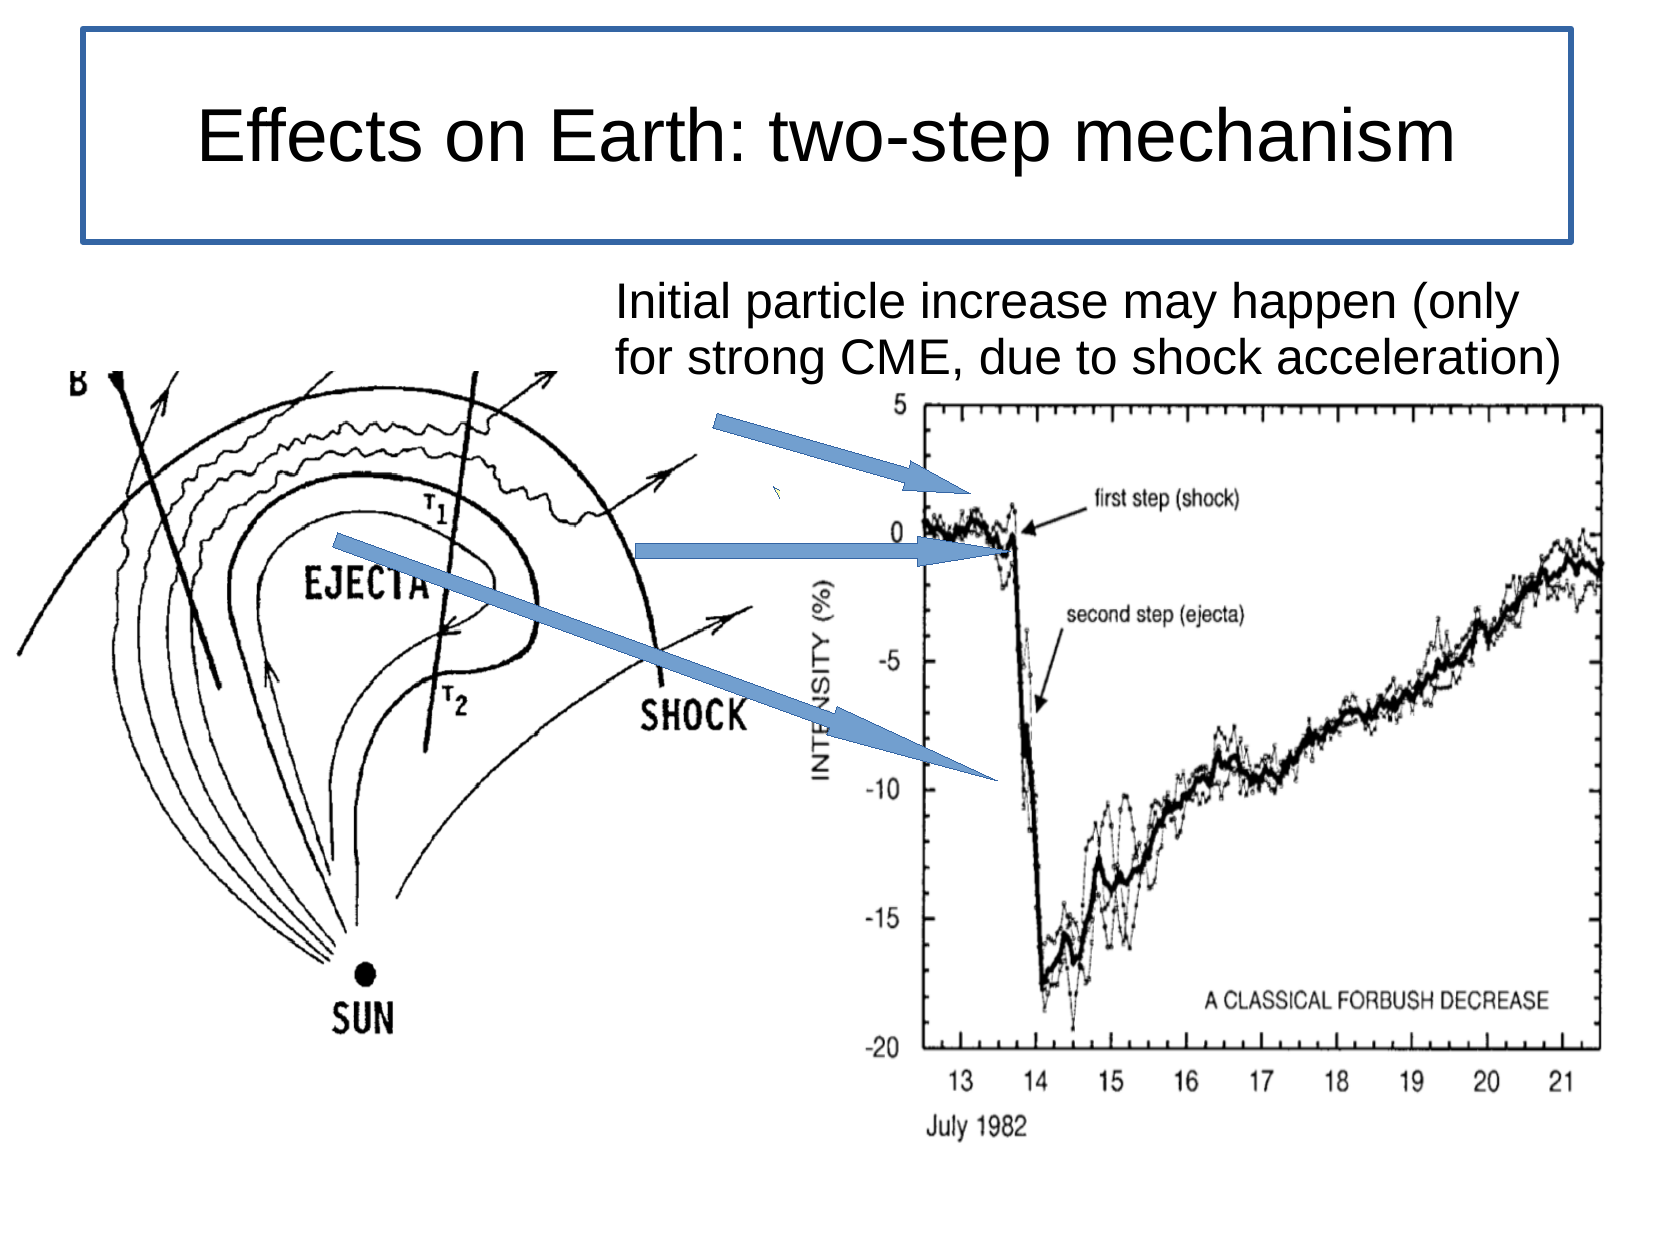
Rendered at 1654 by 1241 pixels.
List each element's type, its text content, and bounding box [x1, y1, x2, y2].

text_box Initial particle increase may happen (only for strong CME, due to shock acceleration) [600, 266, 1606, 451]
title Effects on Earth: two-step mechanism [82, 28, 1571, 242]
text_box [635, 536, 1011, 567]
text_box [332, 532, 998, 781]
text_box [793, 451, 971, 494]
picture [0, 371, 1645, 1152]
text_box [773, 486, 780, 499]
